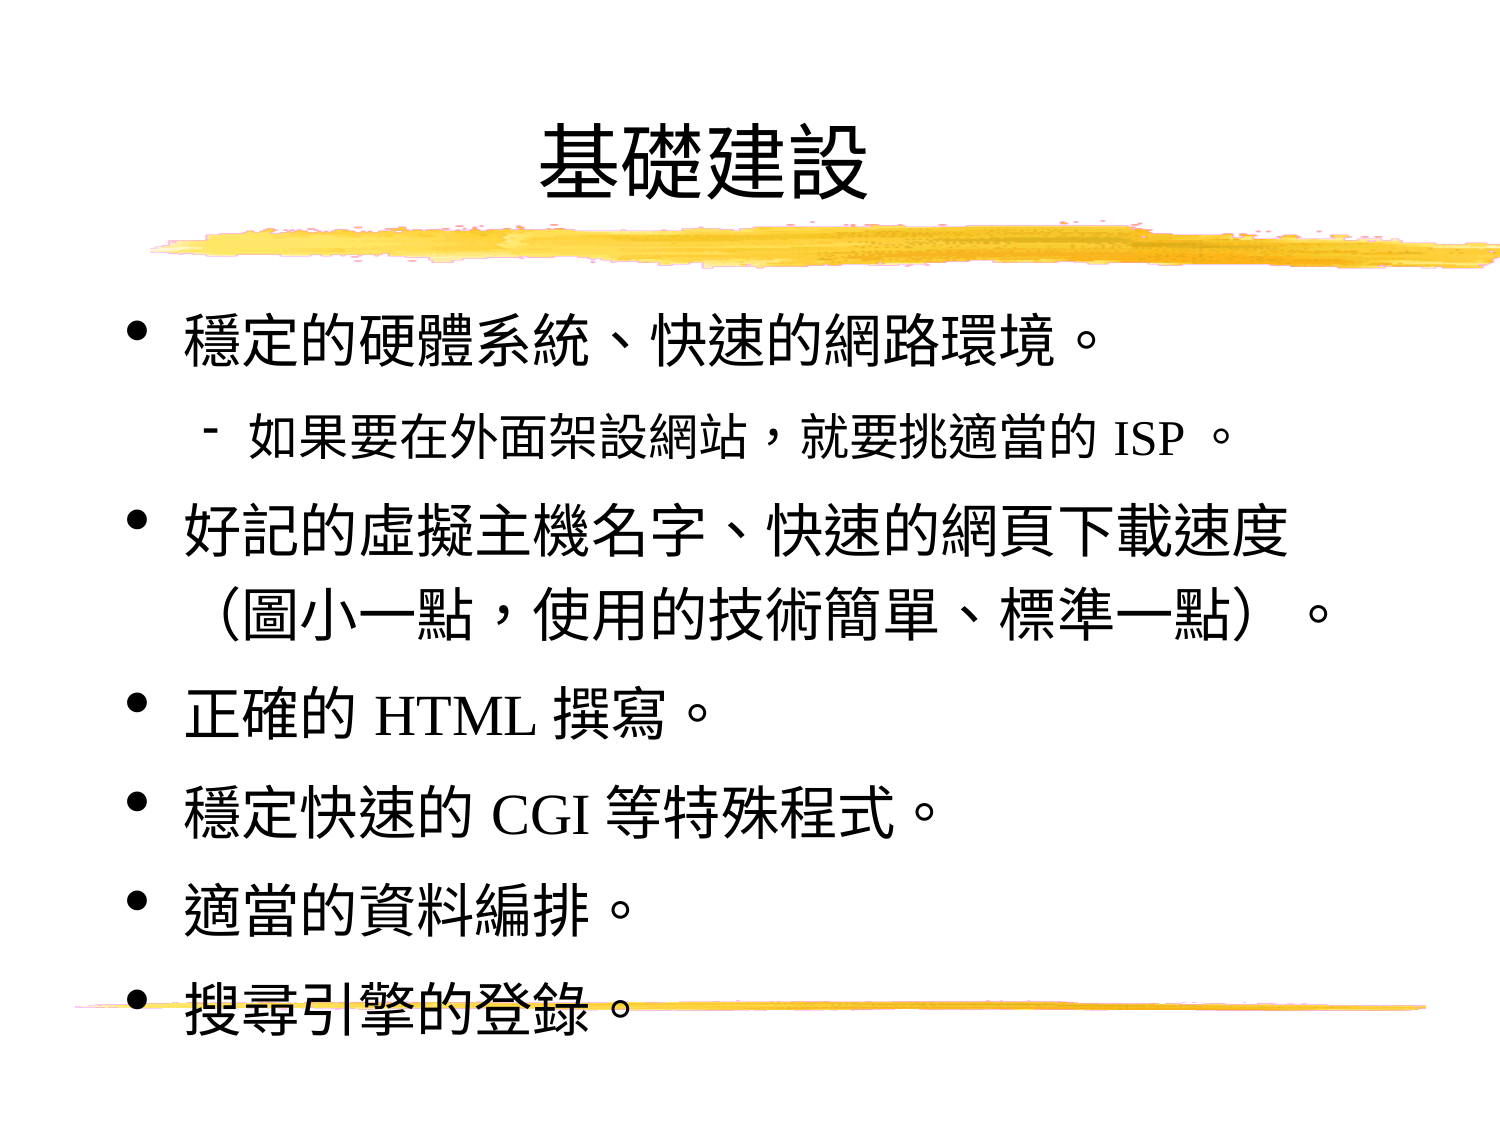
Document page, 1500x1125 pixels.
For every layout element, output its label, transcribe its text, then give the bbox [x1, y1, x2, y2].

picture [441, 999, 466, 1013]
title 基礎建設 [66, 37, 1342, 225]
picture [221, 999, 307, 1013]
picture [469, 999, 544, 1013]
picture [349, 999, 421, 1013]
picture [275, 1008, 289, 1013]
picture [574, 999, 1426, 1013]
picture [75, 999, 192, 1013]
picture [150, 215, 1500, 279]
list 穩定的硬體系統、快速的網路環境。 如果要在外面架設網站，就要挑適當的ISP。 好記的虛擬主機名字、快速的網頁下載速度（圖小一點，使用的技術簡單、標準一點）。 正確的HTML撰寫。 穩定快速的CGI等特殊程式。 適當的資料編排。 搜尋引擎的登錄。 [112, 287, 1388, 977]
picture [547, 999, 576, 1013]
picture [425, 999, 437, 1008]
picture [614, 1003, 626, 1013]
picture [196, 999, 217, 1013]
picture [310, 999, 345, 1013]
